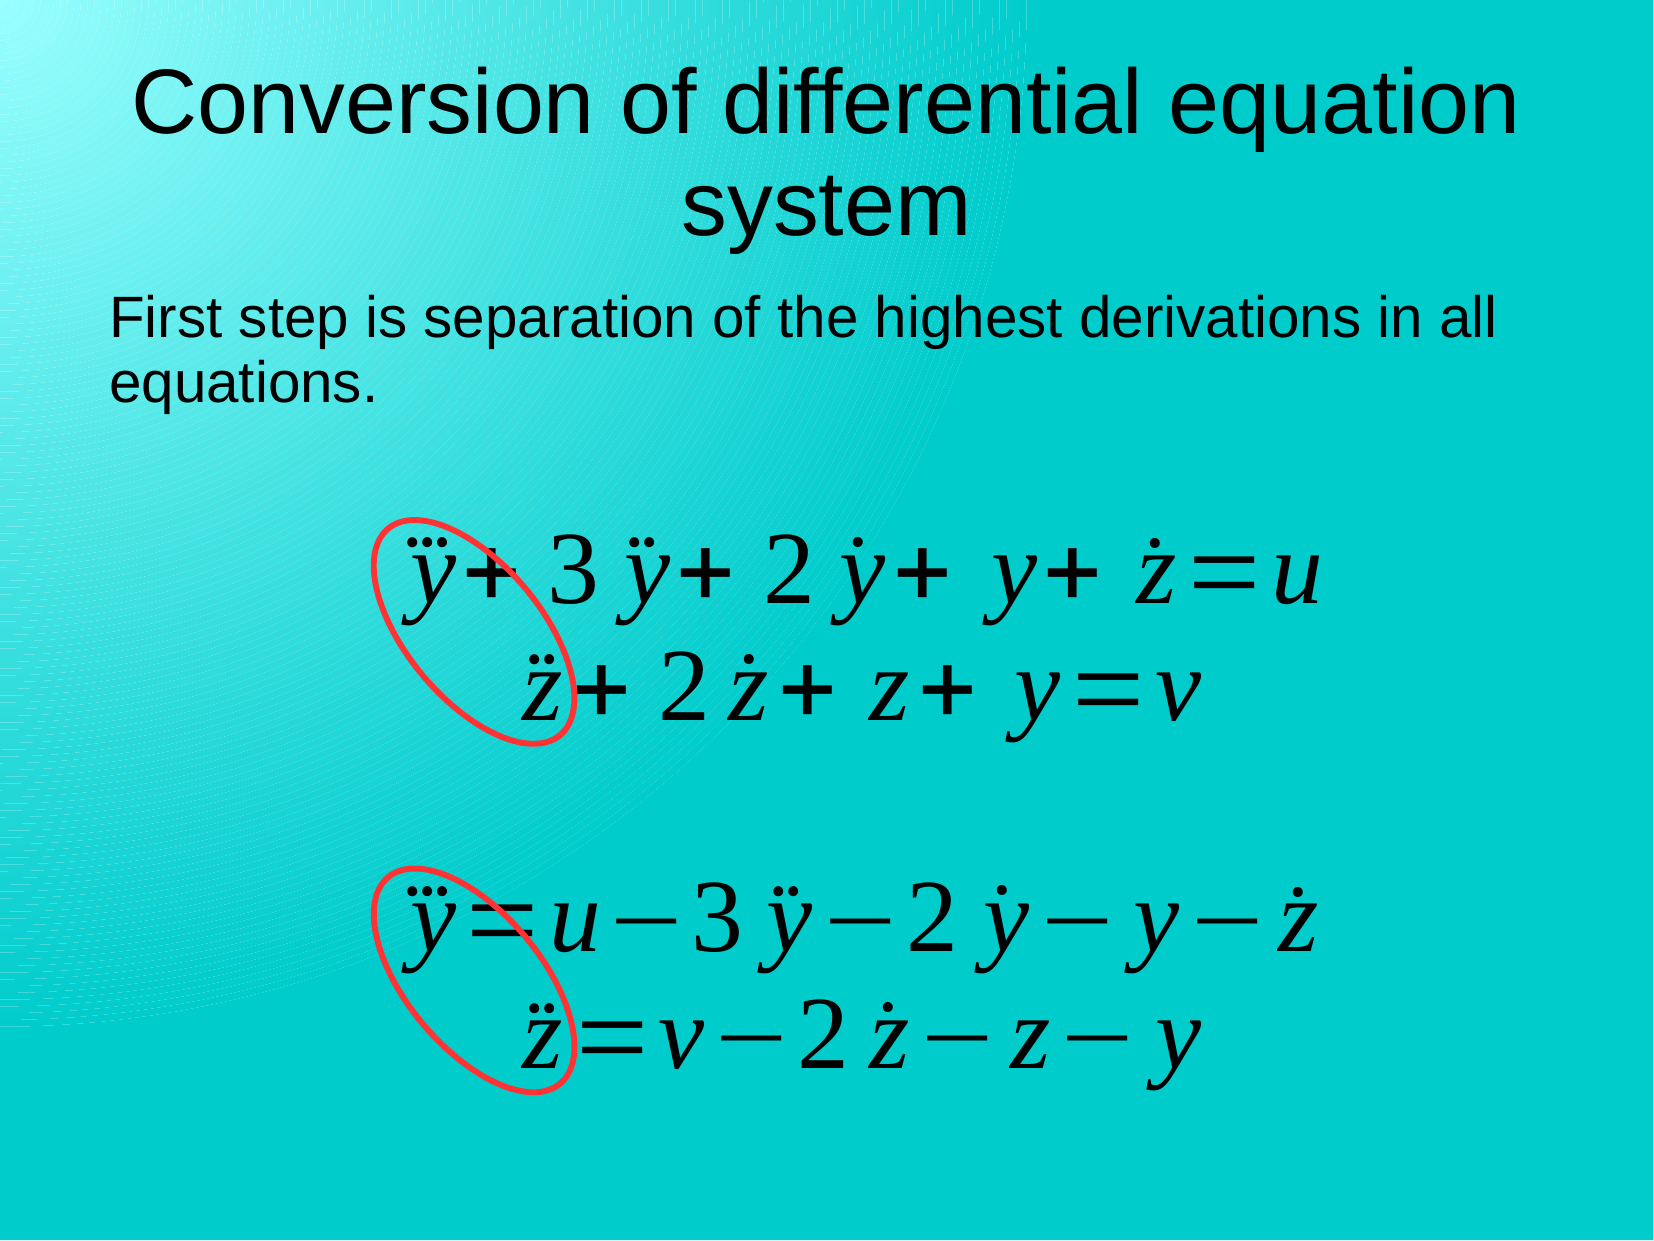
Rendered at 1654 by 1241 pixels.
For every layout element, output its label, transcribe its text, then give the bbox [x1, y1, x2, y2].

chart [389, 872, 571, 1089]
chart [389, 981, 505, 1091]
chart [389, 633, 507, 743]
chart [389, 511, 1332, 743]
chart [389, 859, 1332, 1091]
chart [389, 524, 571, 740]
text_box First step is separation of the highest derivations in all equations. [94, 277, 1571, 487]
title Conversion of differential equation system [82, 49, 1571, 257]
